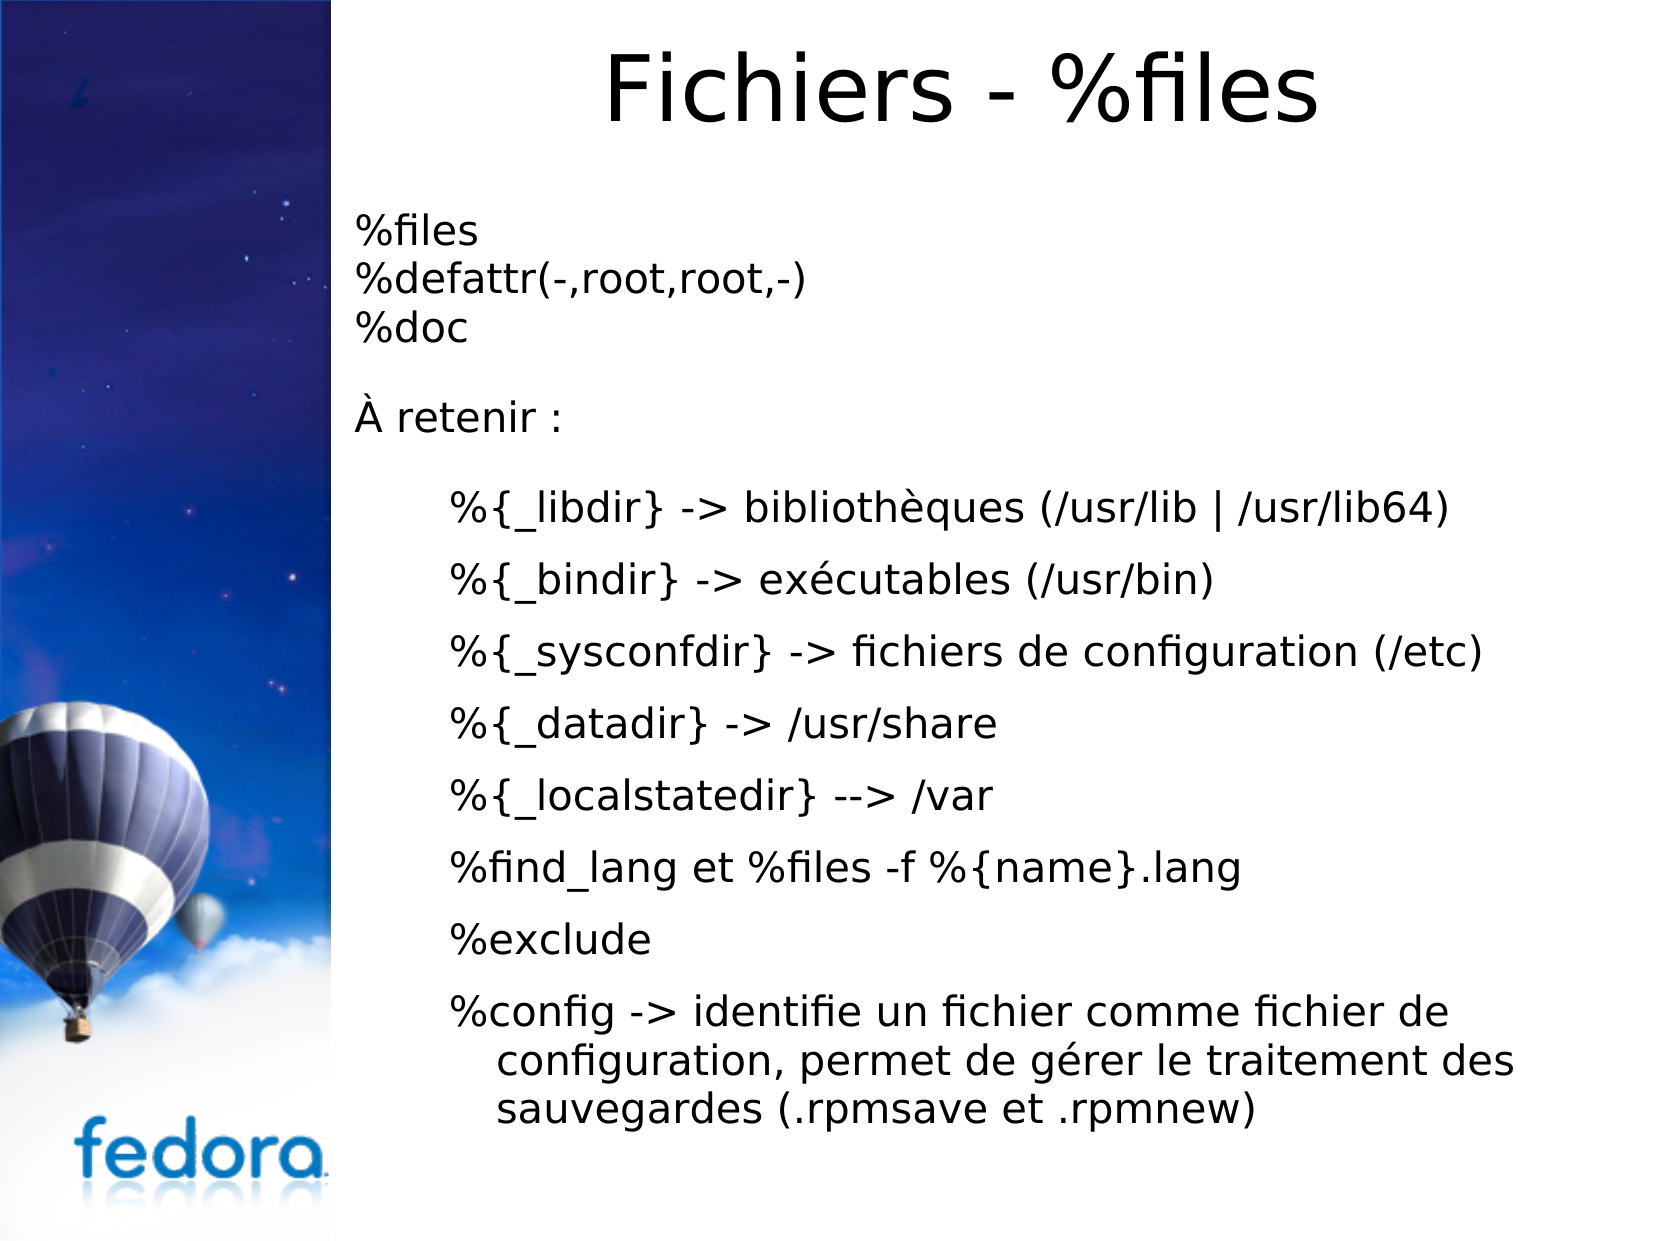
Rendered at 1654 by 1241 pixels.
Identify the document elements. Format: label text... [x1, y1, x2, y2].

list %files %defattr(-,root,root,-) %doc À retenir : %{_libdir} -> bibliothèques (/usr/lib | /usr/lib64) %{_bindir} -> exécutables (/usr/bin) %{_sysconfdir} -> fichiers de configuration (/etc) %{_datadir} -> /usr/share %{_localstatedir} --> /var %find_lang et %files -f %{name}.lang %exclude %config -> identifie un fichier comme fichier de configuration, permet de gérer le traitement des sauvegardes (.rpmsave et .rpmnew) [354, 206, 1595, 1182]
title Fichiers - %files [354, 29, 1571, 150]
picture [0, 0, 331, 1241]
